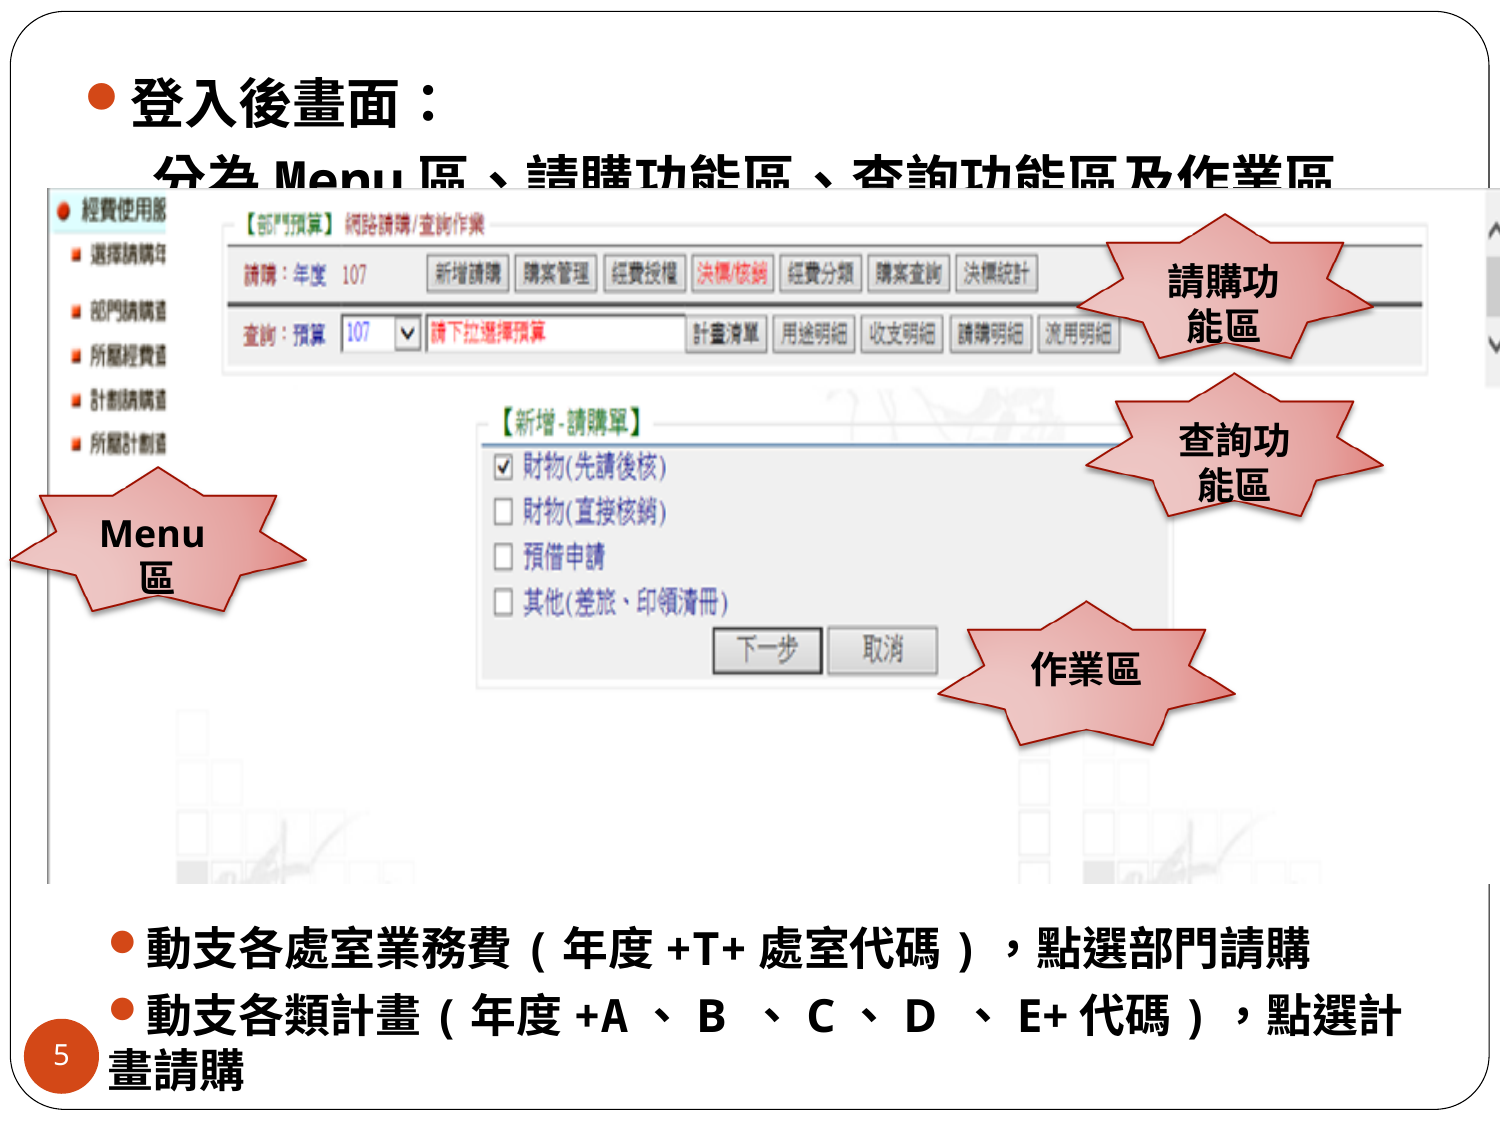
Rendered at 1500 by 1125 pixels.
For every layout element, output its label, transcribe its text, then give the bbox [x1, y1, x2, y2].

picture [0, 189, 1500, 884]
text_box [23, 1018, 99, 1094]
text_box 動支各處室業務費(年度+T+處室代碼)，點選部門請購 動支各類計畫(年度+A、B 、C、D 、E+代碼)，點選計畫請購 [100, 904, 1441, 1071]
text_box 作業區 [1004, 629, 1168, 709]
text_box 登入後畫面： 分為Menu區、請購功能區、查詢功能區及作業區 [76, 54, 1352, 188]
text_box 請購功能區 [1142, 242, 1306, 322]
text_box 查詢功能區 [1153, 401, 1317, 481]
text_box Menu區 [75, 495, 239, 575]
